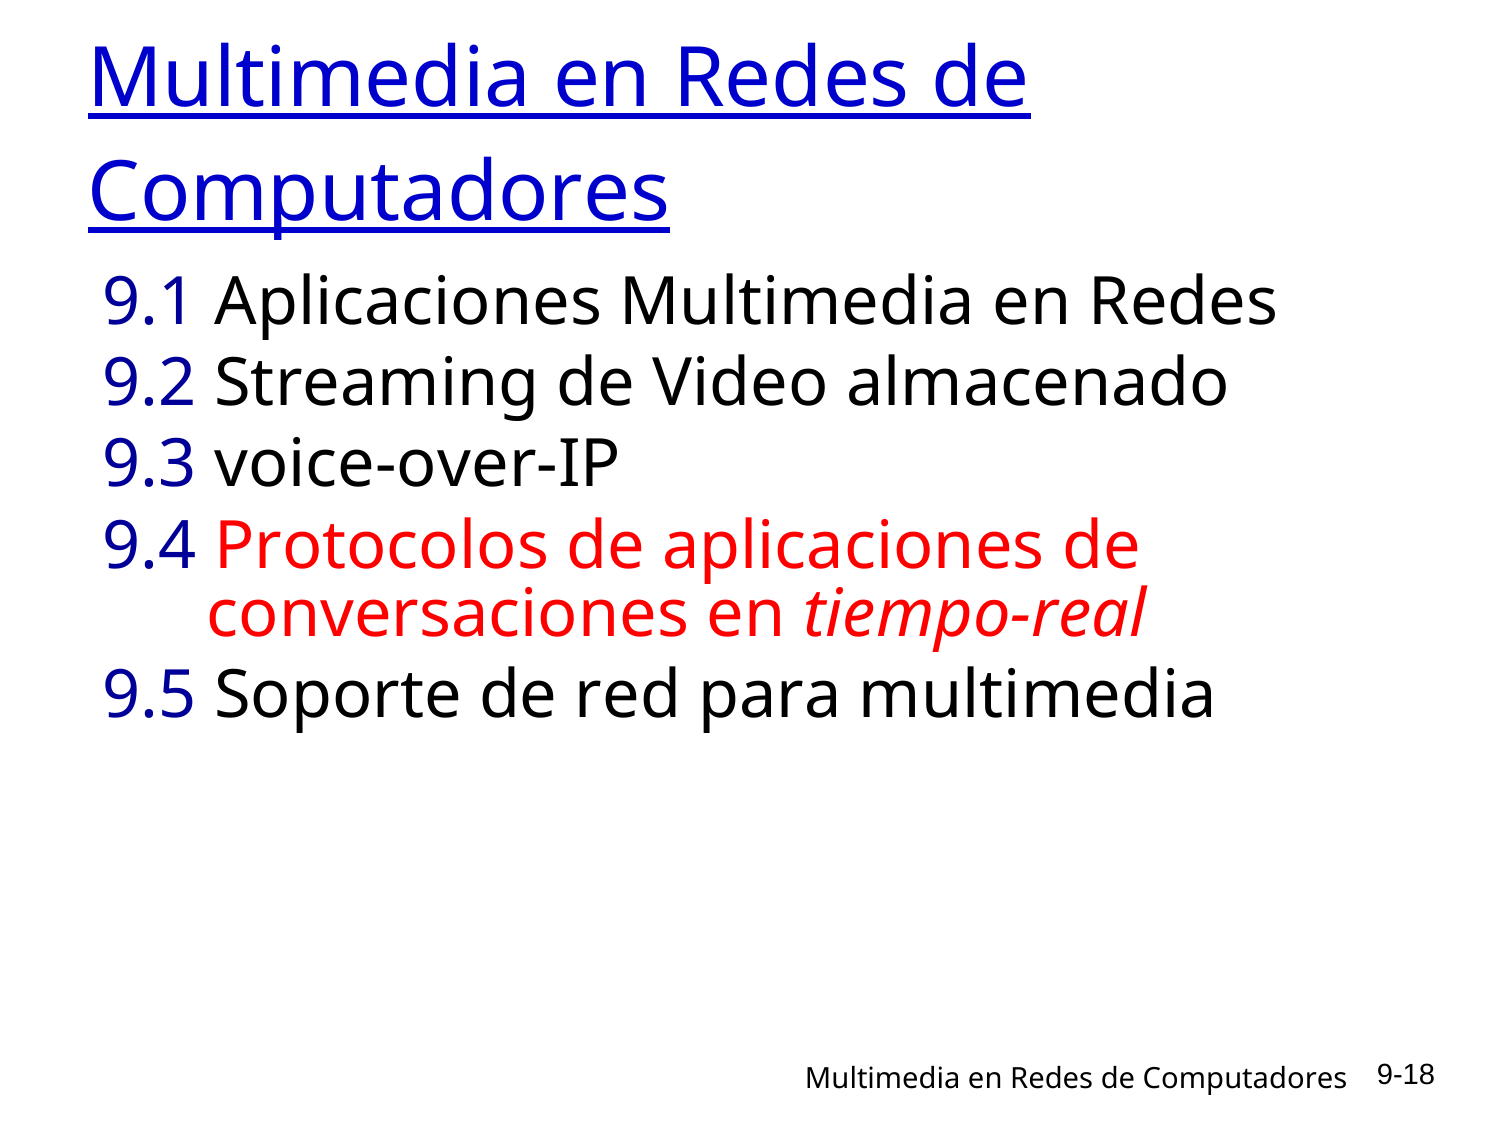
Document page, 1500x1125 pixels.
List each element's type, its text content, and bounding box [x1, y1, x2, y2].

title Multimedia en Redes de Computadores [87, 37, 1363, 226]
list 9.1 Aplicaciones Multimedia en Redes 9.2 Streaming de Video almacenado 9.3 voice-over-IP 9.4 Protocolos de aplicaciones de conversaciones en tiempo-real 9.5 Soporte de red para multimedia [87, 262, 1361, 1025]
